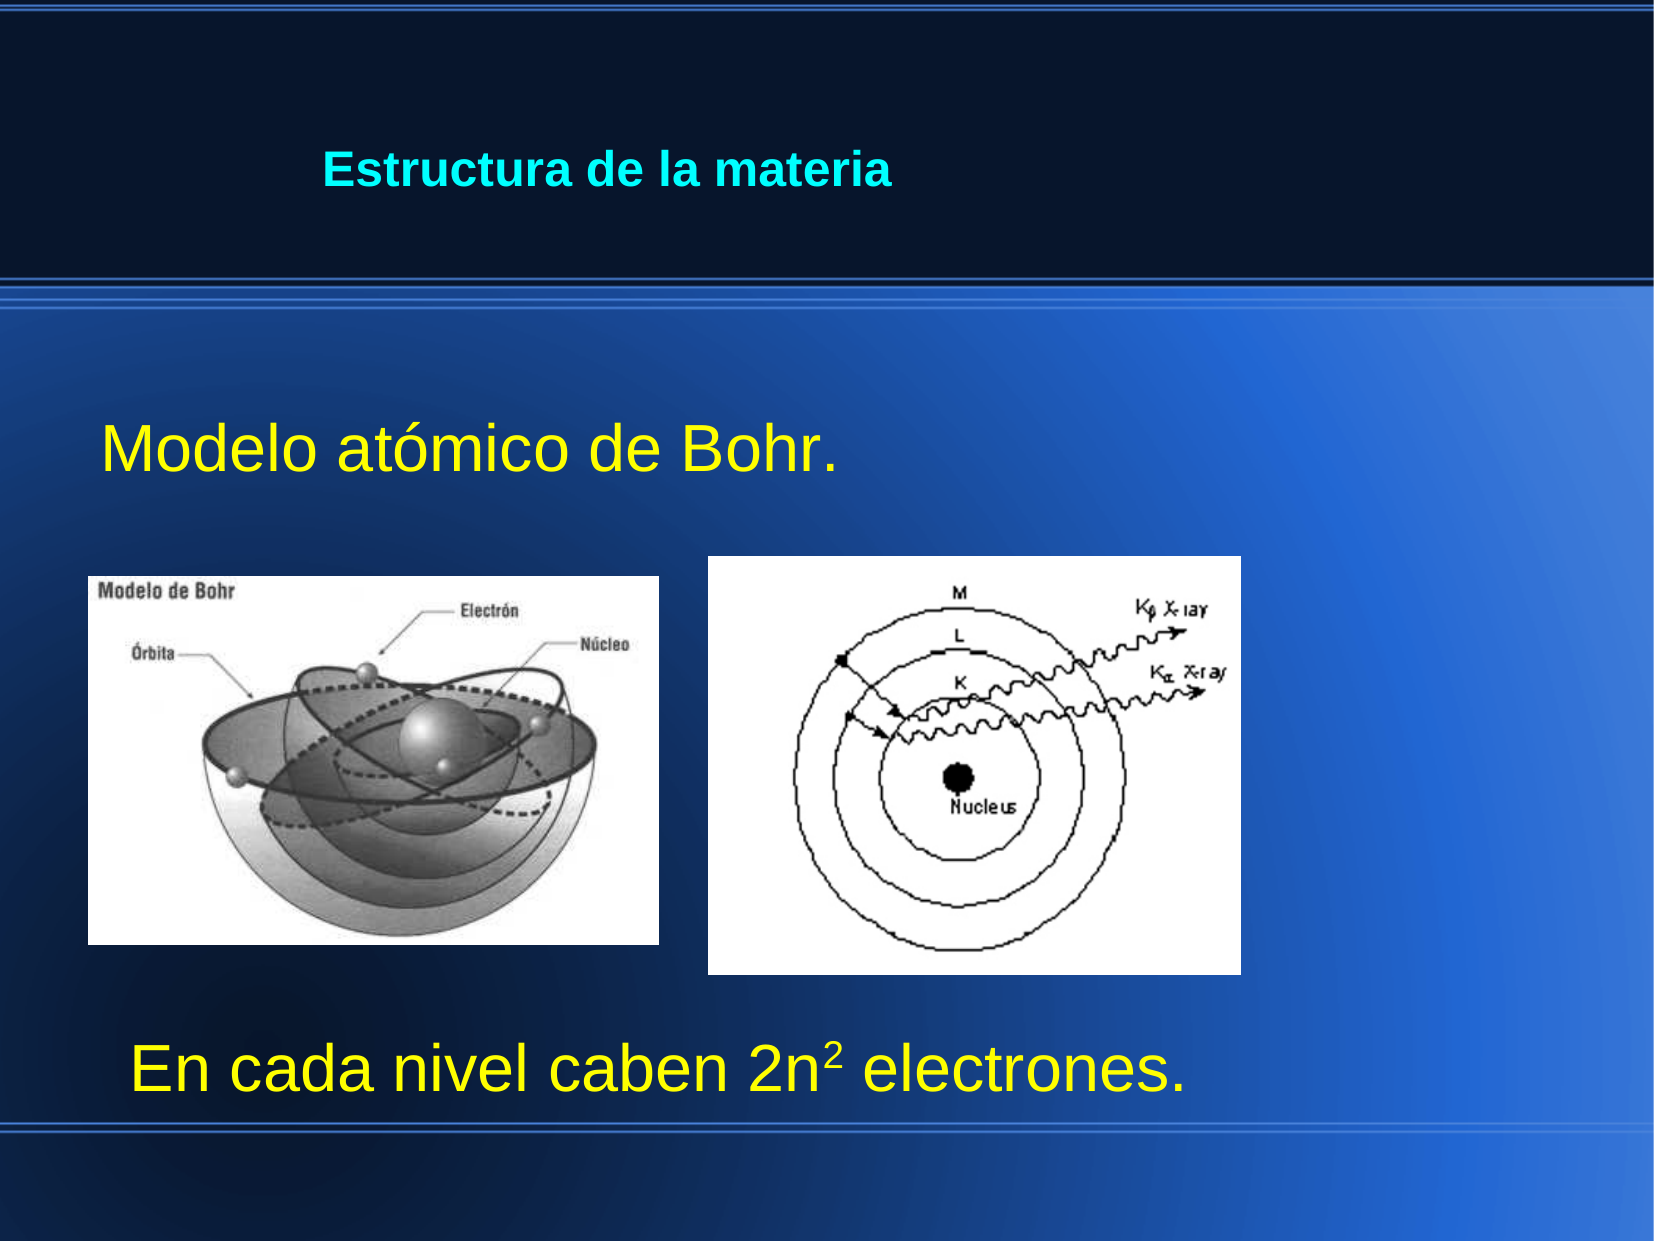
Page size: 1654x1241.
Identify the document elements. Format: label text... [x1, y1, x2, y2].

list Modelo atómico de Bohr. [29, 306, 916, 562]
picture [0, 0, 1654, 1241]
title Estructura de la materia [32, 118, 1182, 220]
list En cada nivel caben 2n2 electrones. [59, 926, 1625, 1182]
